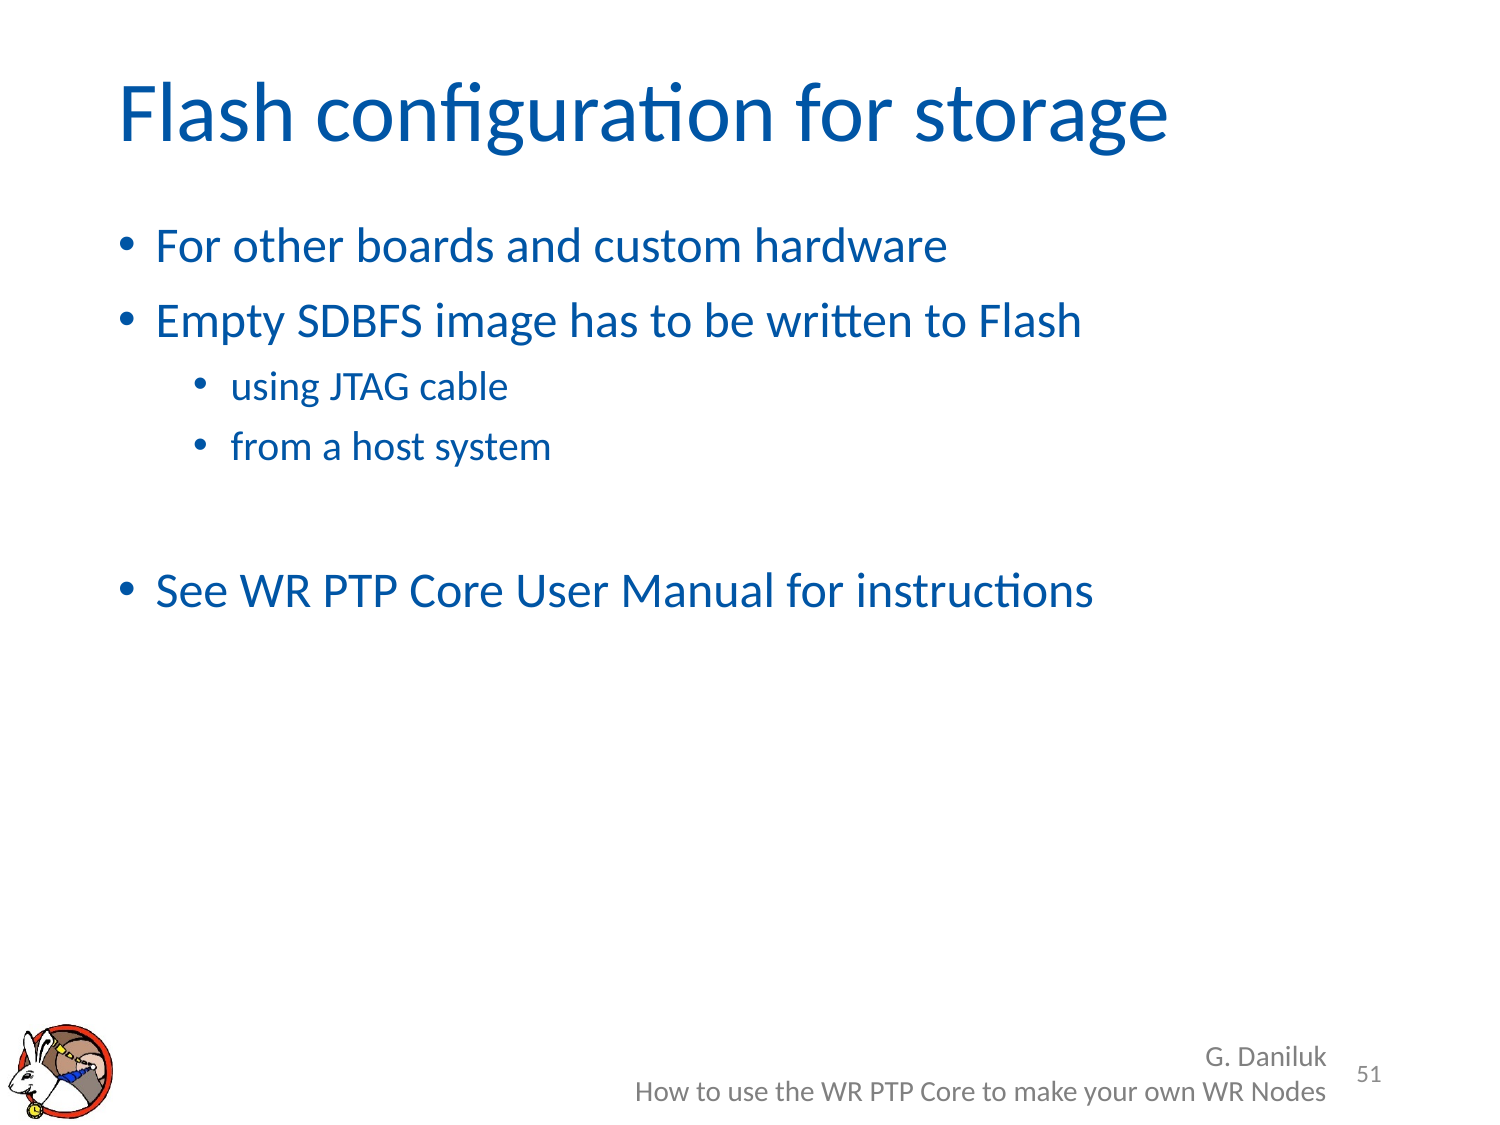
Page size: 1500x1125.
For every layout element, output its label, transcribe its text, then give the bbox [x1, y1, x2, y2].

text_box G. Daniluk How to use the WR PTP Core to make your own WR Nodes [112, 1029, 1342, 1115]
slide_number <number> [1342, 1042, 1397, 1103]
list For other boards and custom hardware Empty SDBFS image has to be written to Flash using JTAG cable from a host system See WR PTP Core User Manual for instructions [103, 211, 1397, 1014]
picture [7, 1024, 113, 1121]
title Flash configuration for storage [103, 59, 1397, 169]
